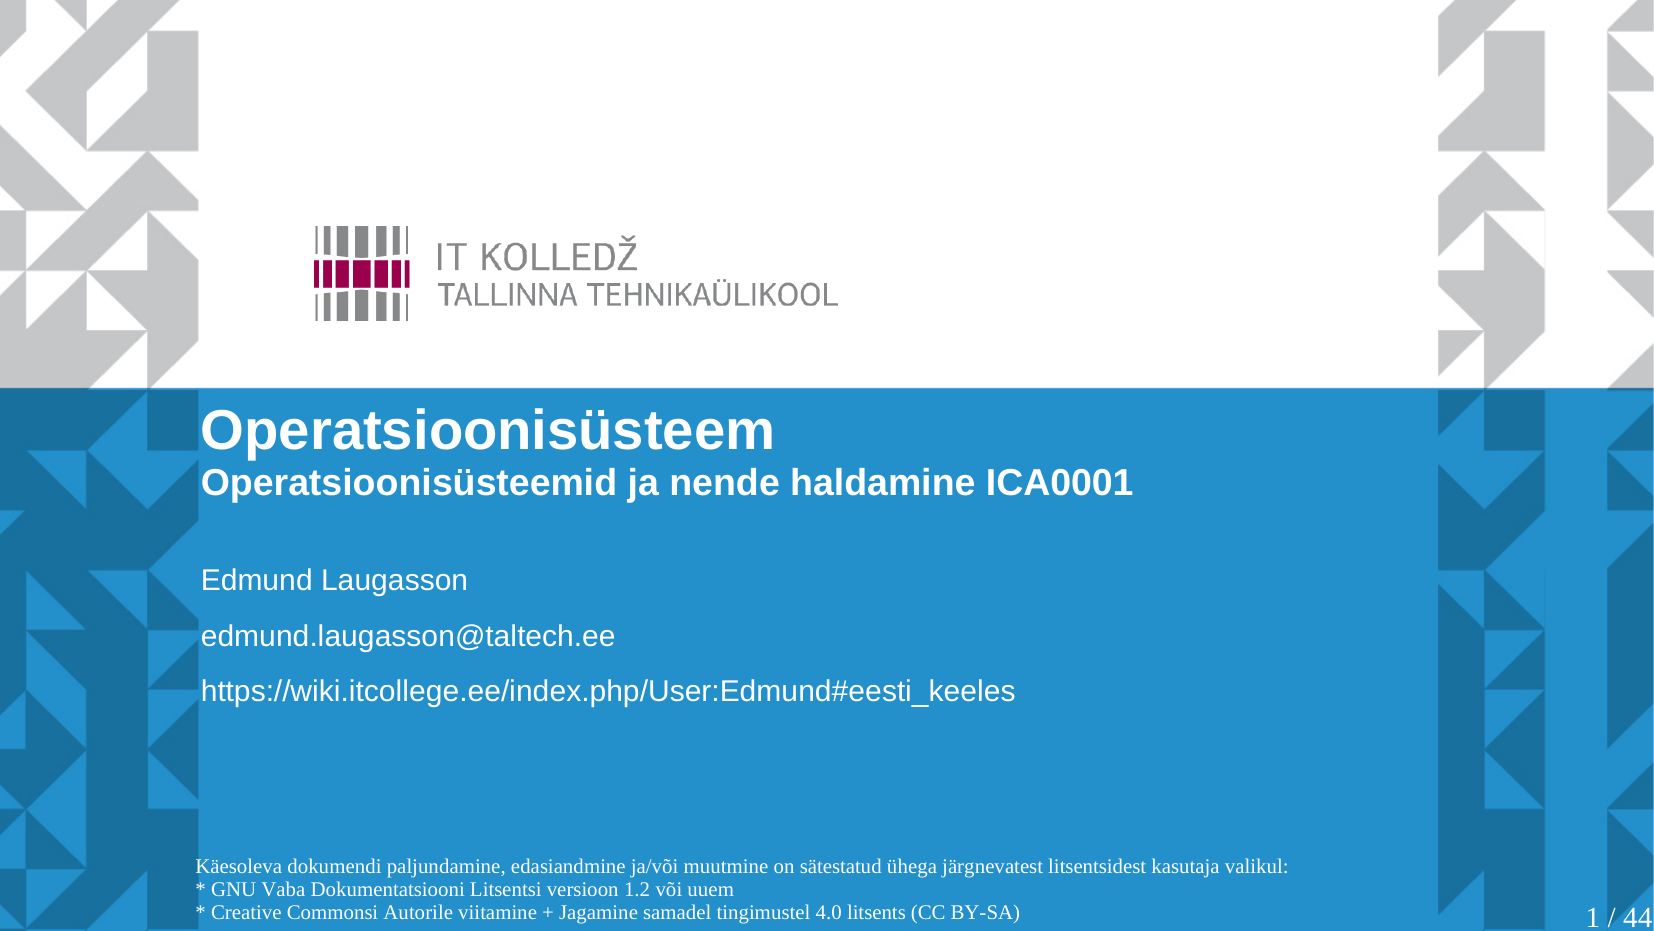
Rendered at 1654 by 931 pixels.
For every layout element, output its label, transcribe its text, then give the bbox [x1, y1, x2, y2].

title Operatsioonisüsteem Operatsioonisüsteemid ja nende haldamine ICA0001 [200, 398, 1430, 543]
list Edmund Laugasson edmund.laugasson@taltech.ee https://wiki.itcollege.ee/index.php/User:Edmund#eesti_keeles [200, 563, 1441, 840]
picture [0, 0, 1654, 931]
